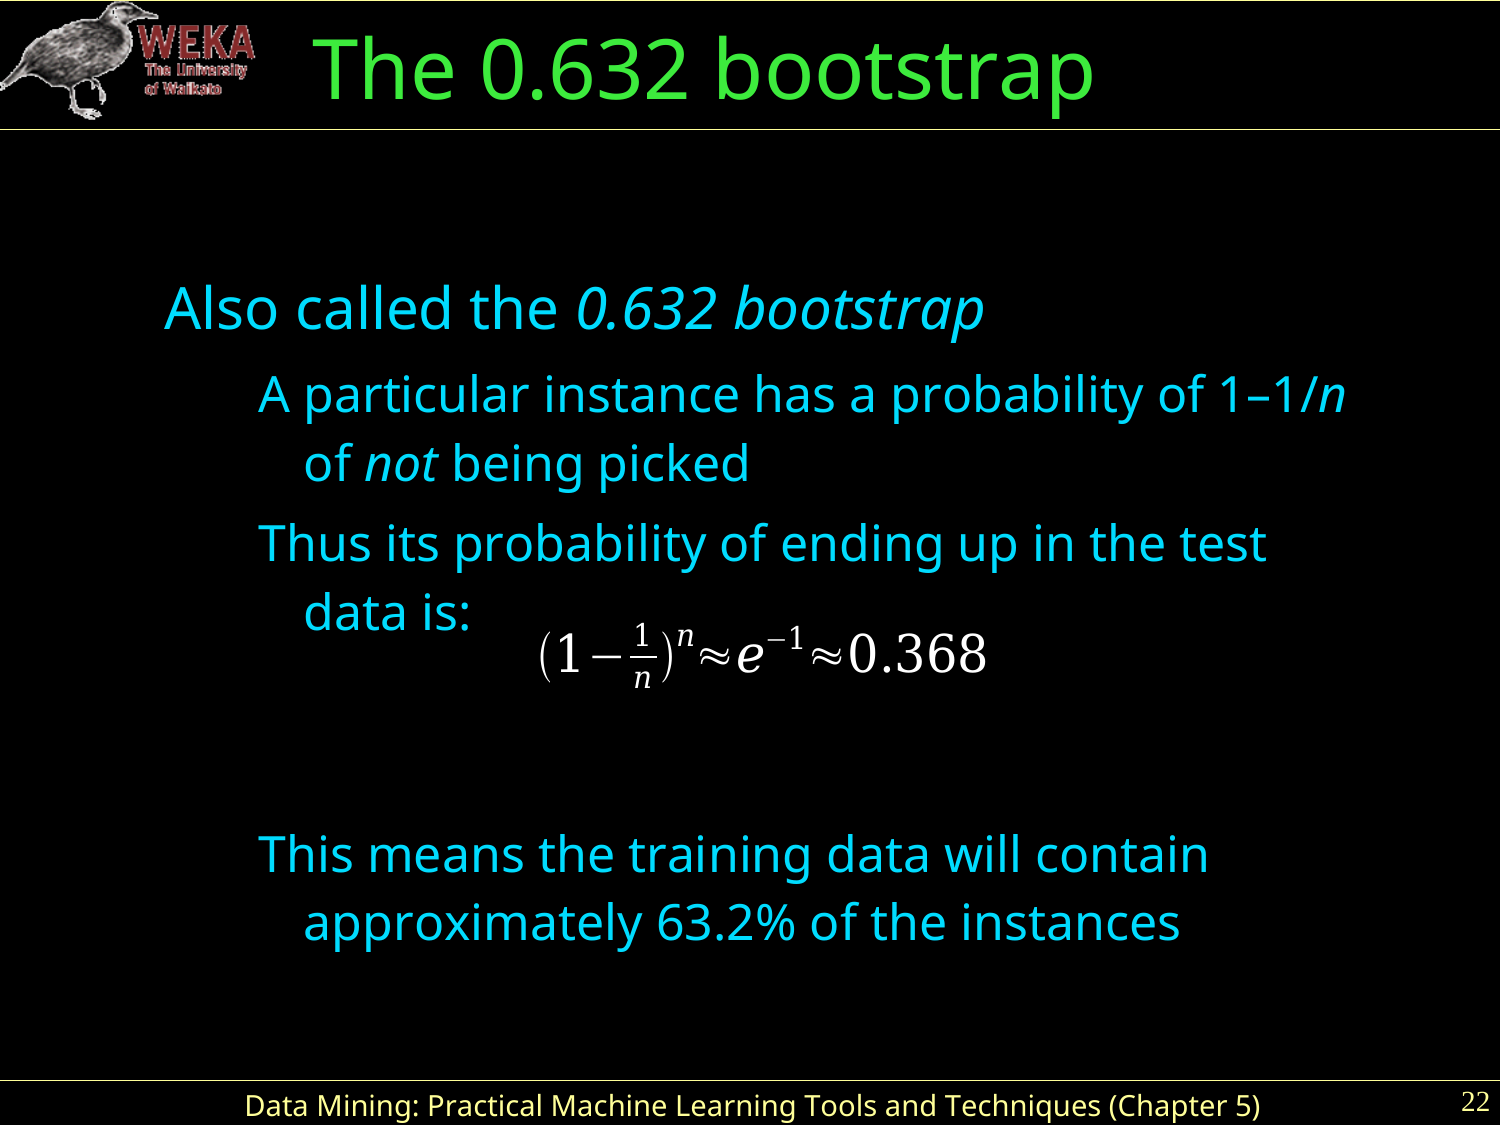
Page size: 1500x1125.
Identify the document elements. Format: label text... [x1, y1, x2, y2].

title The 0.632 bootstrap [297, 0, 1500, 148]
text_box Also called the 0.632 bootstrap A particular instance has a probability of 1–1/n of not being picked Thus its probability of ending up in the test data is: This means the training data will contain approximately 63.2% of the instances [149, 260, 1388, 936]
picture [0, 1, 266, 129]
chart [531, 618, 996, 697]
